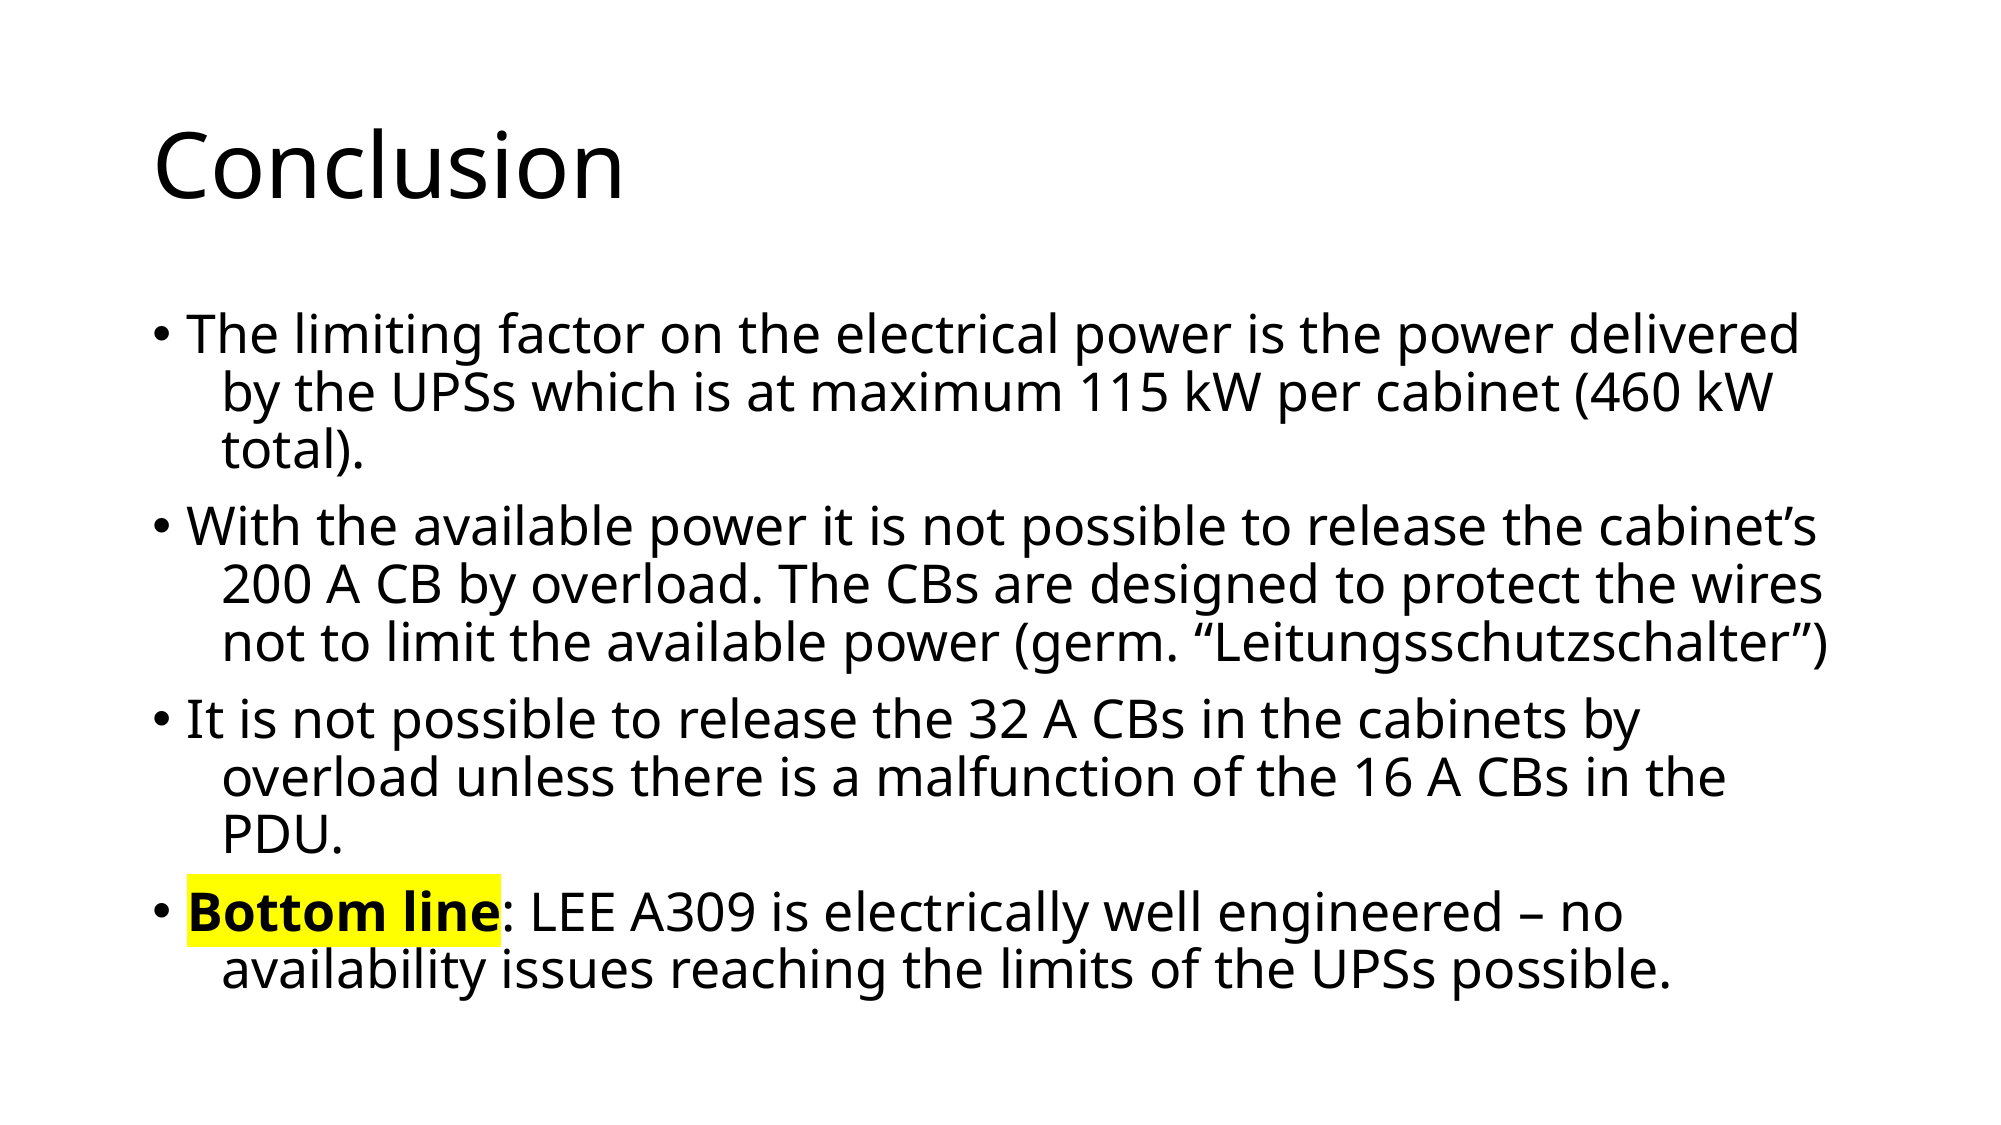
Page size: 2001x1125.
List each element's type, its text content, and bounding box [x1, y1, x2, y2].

list The limiting factor on the electrical power is the power delivered by the UPSs which is at maximum 115 kW per cabinet (460 kW total). With the available power it is not possible to release the cabinet’s 200 A CB by overload. The CBs are designed to protect the wires not to limit the available power (germ. “Leitungsschutzschalter”) It is not possible to release the 32 A CBs in the cabinets by overload unless there is a malfunction of the 16 A CBs in the PDU. Bottom line: LEE A309 is electrically well engineered – no availability issues reaching the limits of the UPSs possible. [137, 299, 1863, 1014]
title Conclusion [137, 59, 1863, 278]
